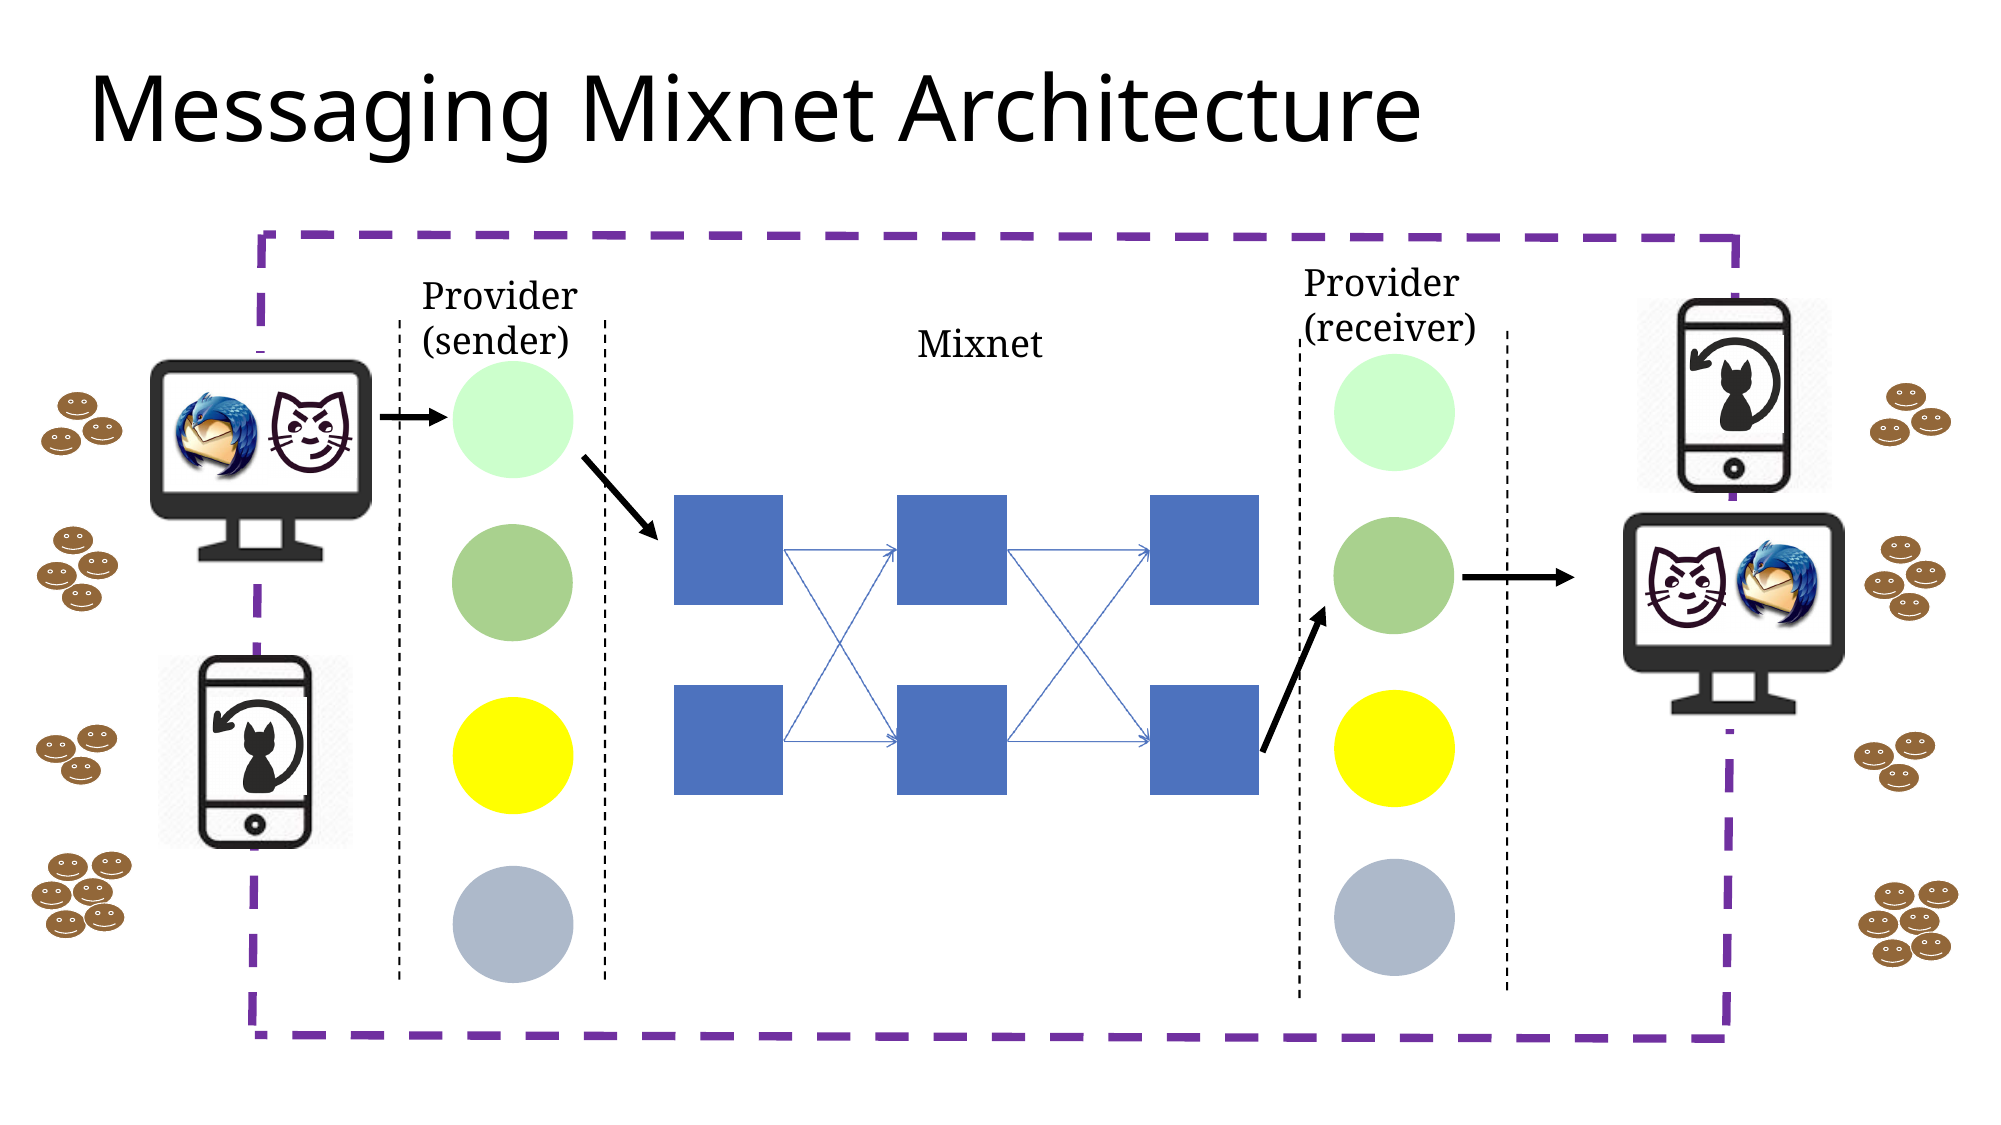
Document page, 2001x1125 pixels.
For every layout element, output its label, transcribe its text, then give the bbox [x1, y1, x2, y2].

text_box [452, 524, 573, 642]
picture [664, 477, 1269, 815]
text_box [52, 525, 119, 580]
text_box [1333, 517, 1455, 635]
text_box Provider (sender) [407, 265, 594, 370]
text_box [30, 850, 133, 939]
text_box [40, 426, 82, 456]
text_box [452, 361, 574, 479]
text_box Mixnet [902, 312, 1059, 373]
text_box [1853, 741, 1920, 793]
title Messaging Mixnet Architecture [72, 2, 1736, 221]
text_box [1869, 417, 1911, 447]
text_box [1334, 858, 1455, 976]
text_box [1857, 880, 1960, 968]
picture [1637, 298, 1832, 493]
text_box [56, 391, 124, 446]
text_box [452, 865, 574, 984]
text_box Provider (receiver) [1288, 251, 1492, 357]
text_box [1863, 570, 1931, 622]
text_box [76, 724, 118, 754]
picture [150, 353, 372, 576]
text_box [35, 734, 102, 786]
text_box [1885, 382, 1952, 437]
picture [1623, 506, 1845, 729]
text_box [1334, 689, 1455, 808]
picture [158, 655, 353, 849]
text_box [452, 697, 574, 815]
text_box [1880, 535, 1947, 590]
text_box [1894, 731, 1936, 761]
text_box [36, 561, 103, 613]
text_box [1334, 357, 1455, 472]
